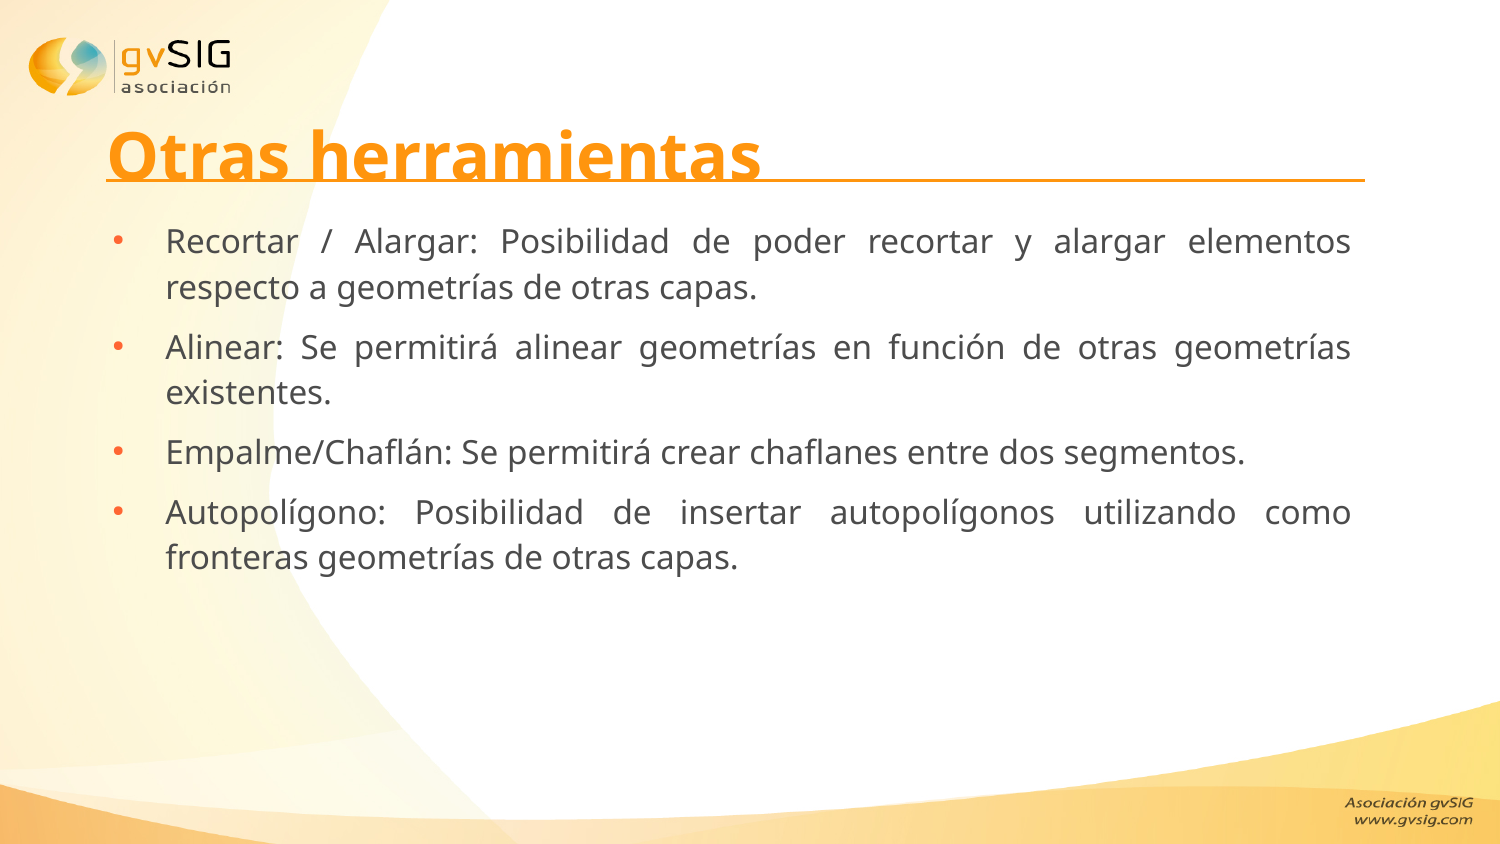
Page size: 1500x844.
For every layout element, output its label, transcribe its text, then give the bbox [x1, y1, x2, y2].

title Otras herramientas [106, 115, 1457, 193]
picture [0, 0, 1500, 844]
list Recortar / Alargar: Posibilidad de poder recortar y alargar elementos respecto a geometrías de otras capas. Alinear: Se permitirá alinear geometrías en función de otras geometrías existentes. Empalme/Chaflán: Se permitirá crear chaflanes entre dos segmentos. Autopolígono: Posibilidad de insertar autopolígonos utilizando como fronteras geometrías de otras capas. [94, 218, 1354, 781]
